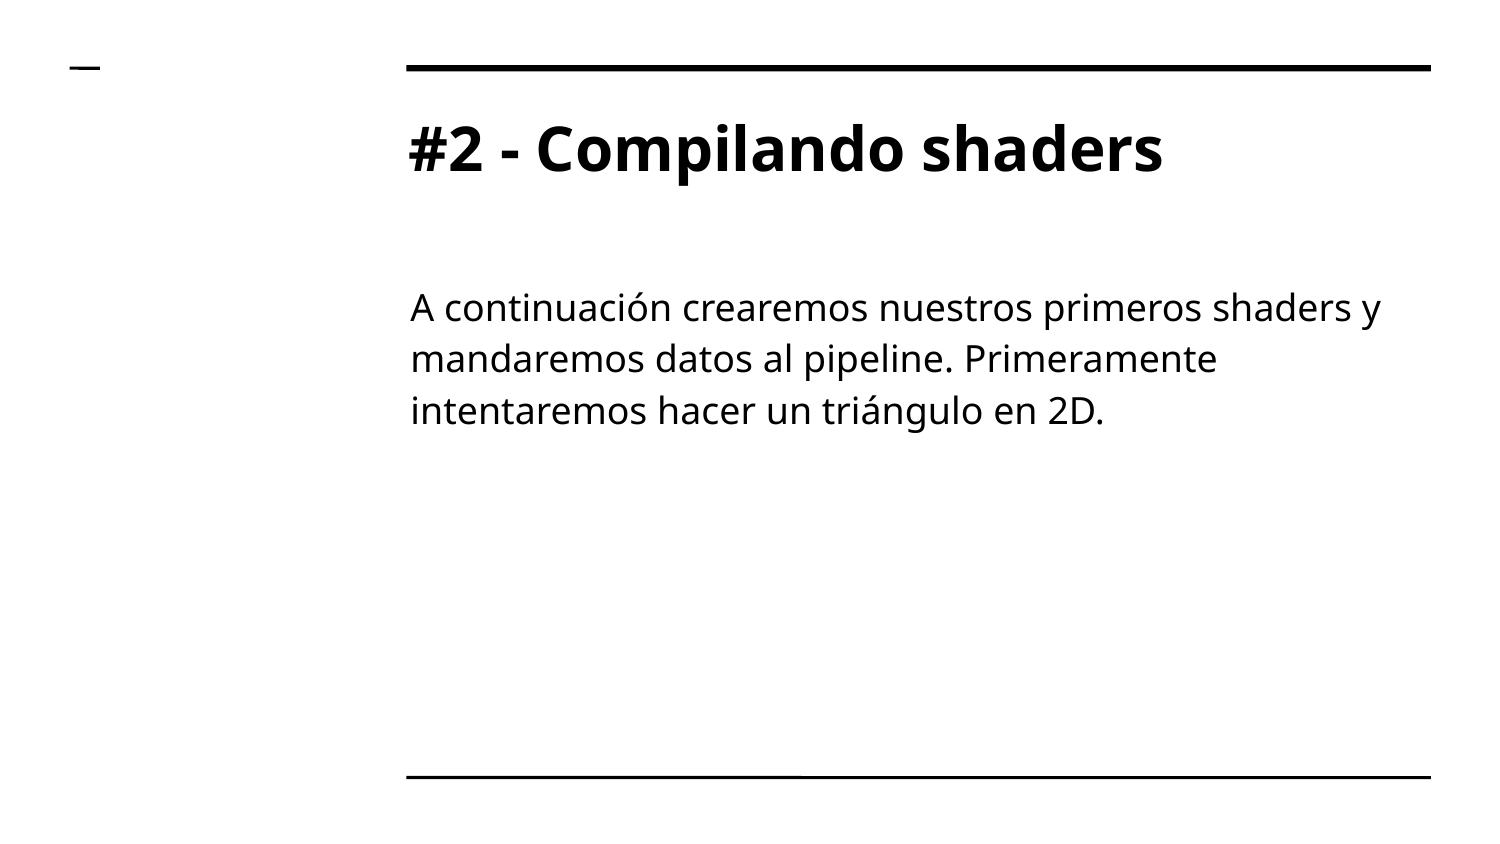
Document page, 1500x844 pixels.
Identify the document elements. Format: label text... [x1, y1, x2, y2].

title #2 - Compilando shaders [393, 94, 1431, 199]
list A continuación crearemos nuestros primeros shaders y mandaremos datos al pipeline. Primeramente intentaremos hacer un triángulo en 2D. [395, 261, 1433, 755]
